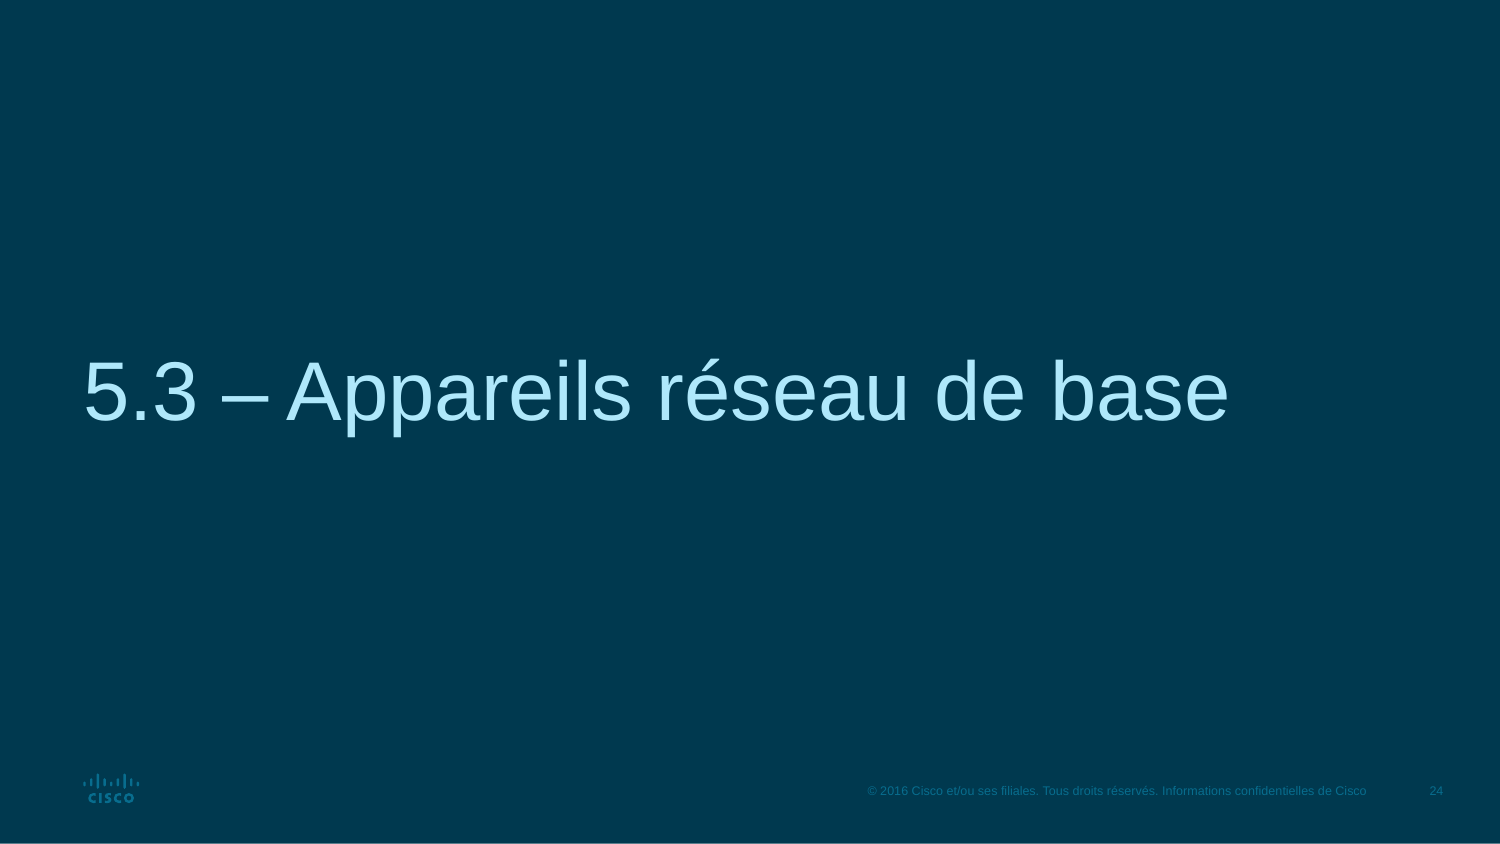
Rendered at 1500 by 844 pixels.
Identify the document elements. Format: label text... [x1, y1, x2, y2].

title 5.3 – Appareils réseau de base [68, 150, 1315, 446]
